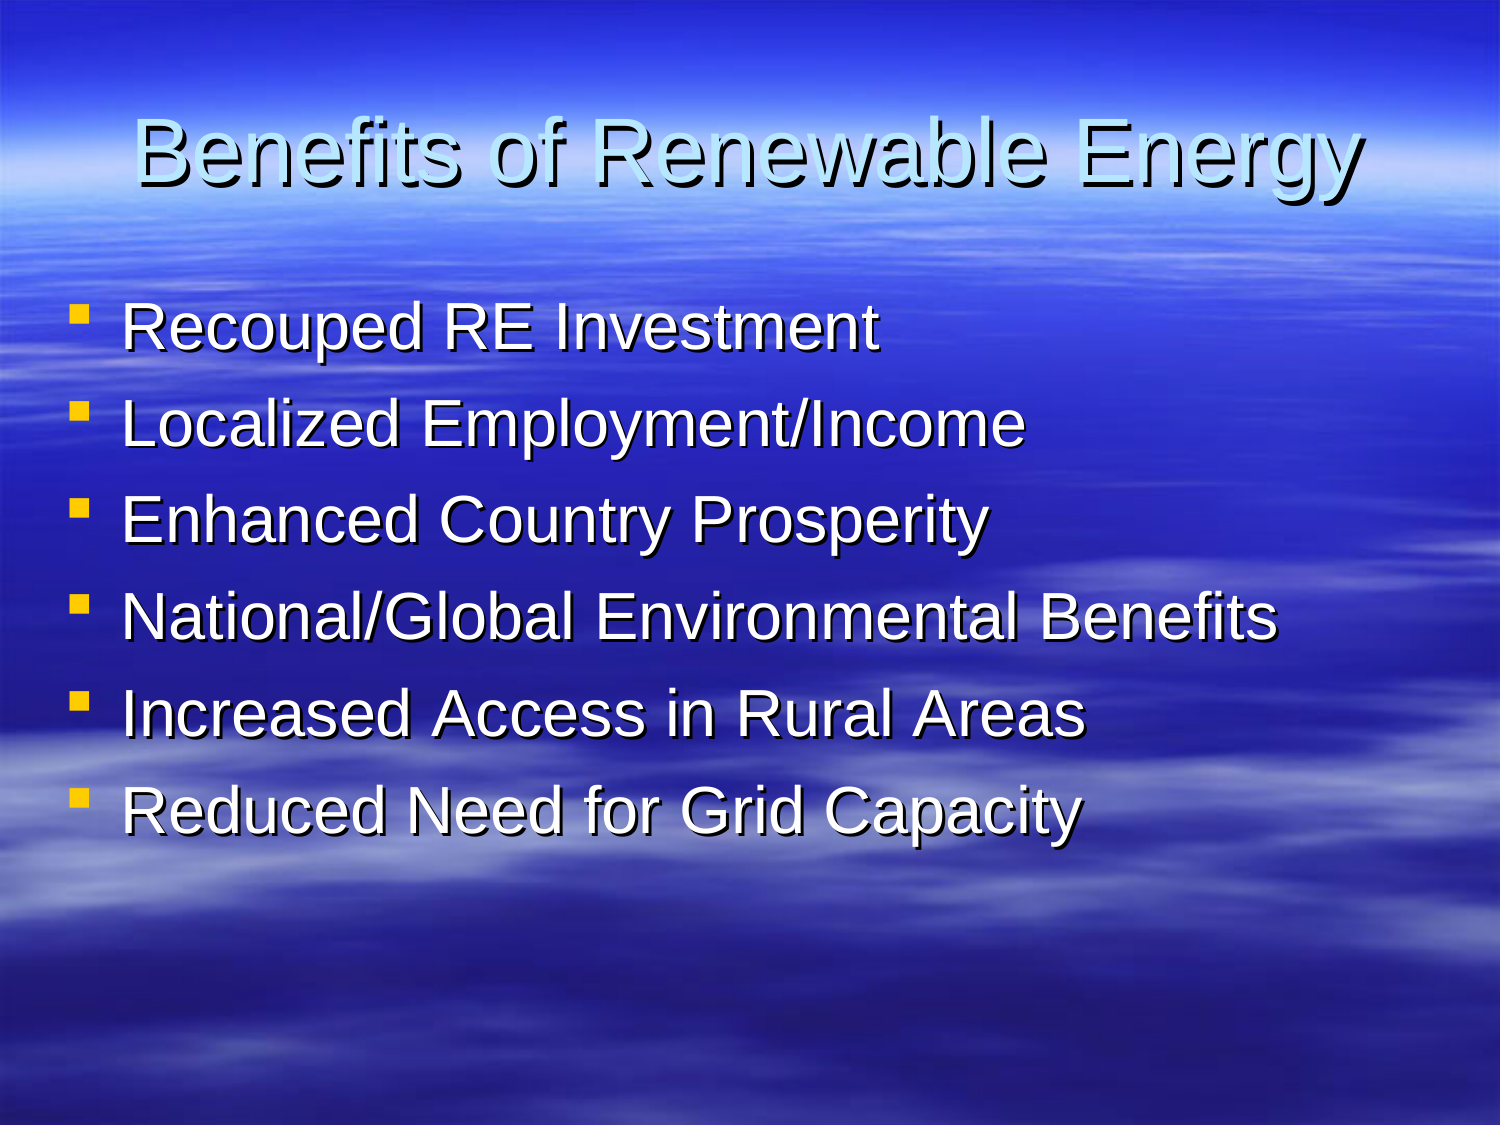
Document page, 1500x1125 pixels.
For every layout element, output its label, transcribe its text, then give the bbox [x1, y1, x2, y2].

picture [0, 0, 1500, 1125]
list Recouped RE Investment Localized Employment/Income Enhanced Country Prosperity National/Global Environmental Benefits Increased Access in Rural Areas Reduced Need for Grid Capacity [49, 274, 1451, 1001]
title Benefits of Renewable Energy [49, 37, 1446, 255]
